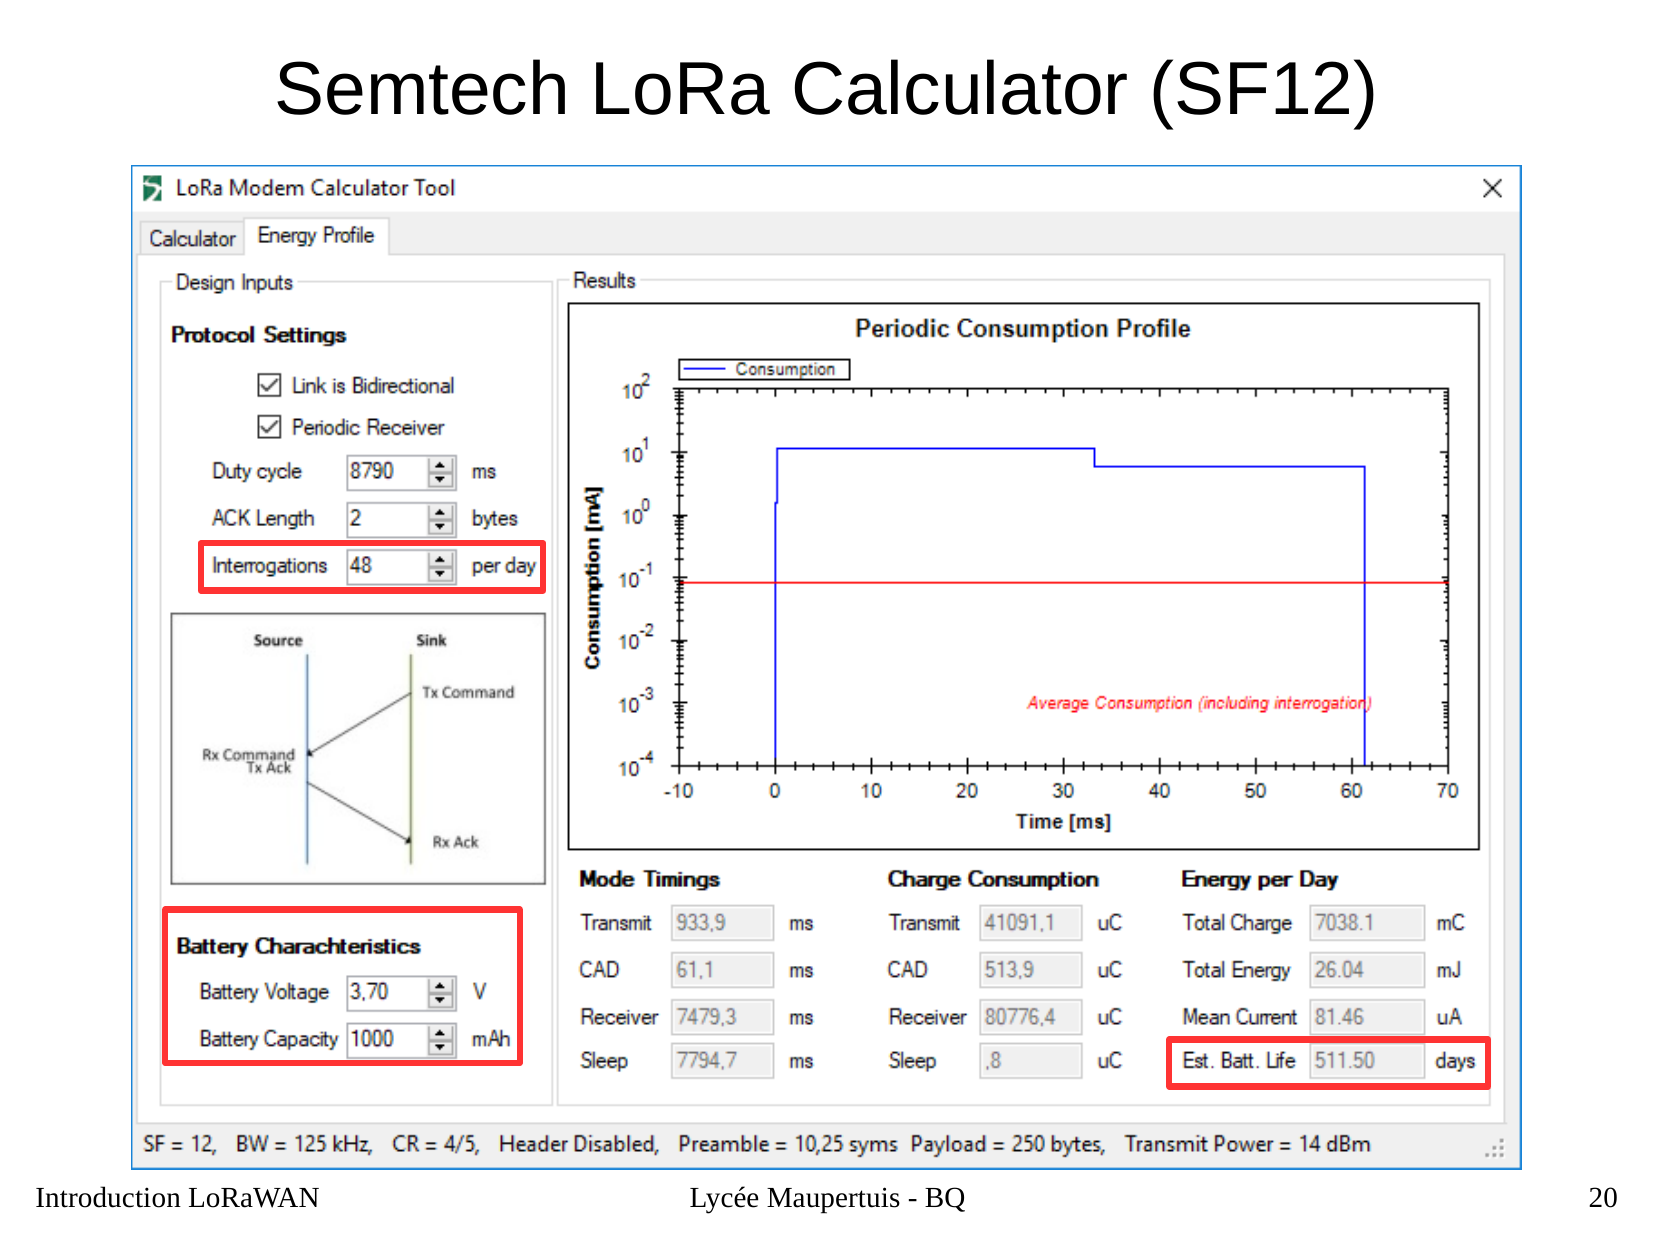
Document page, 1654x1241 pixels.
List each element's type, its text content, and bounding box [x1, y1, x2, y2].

title Semtech LoRa Calculator (SF12) [35, 35, 1619, 142]
picture [131, 165, 1522, 1170]
